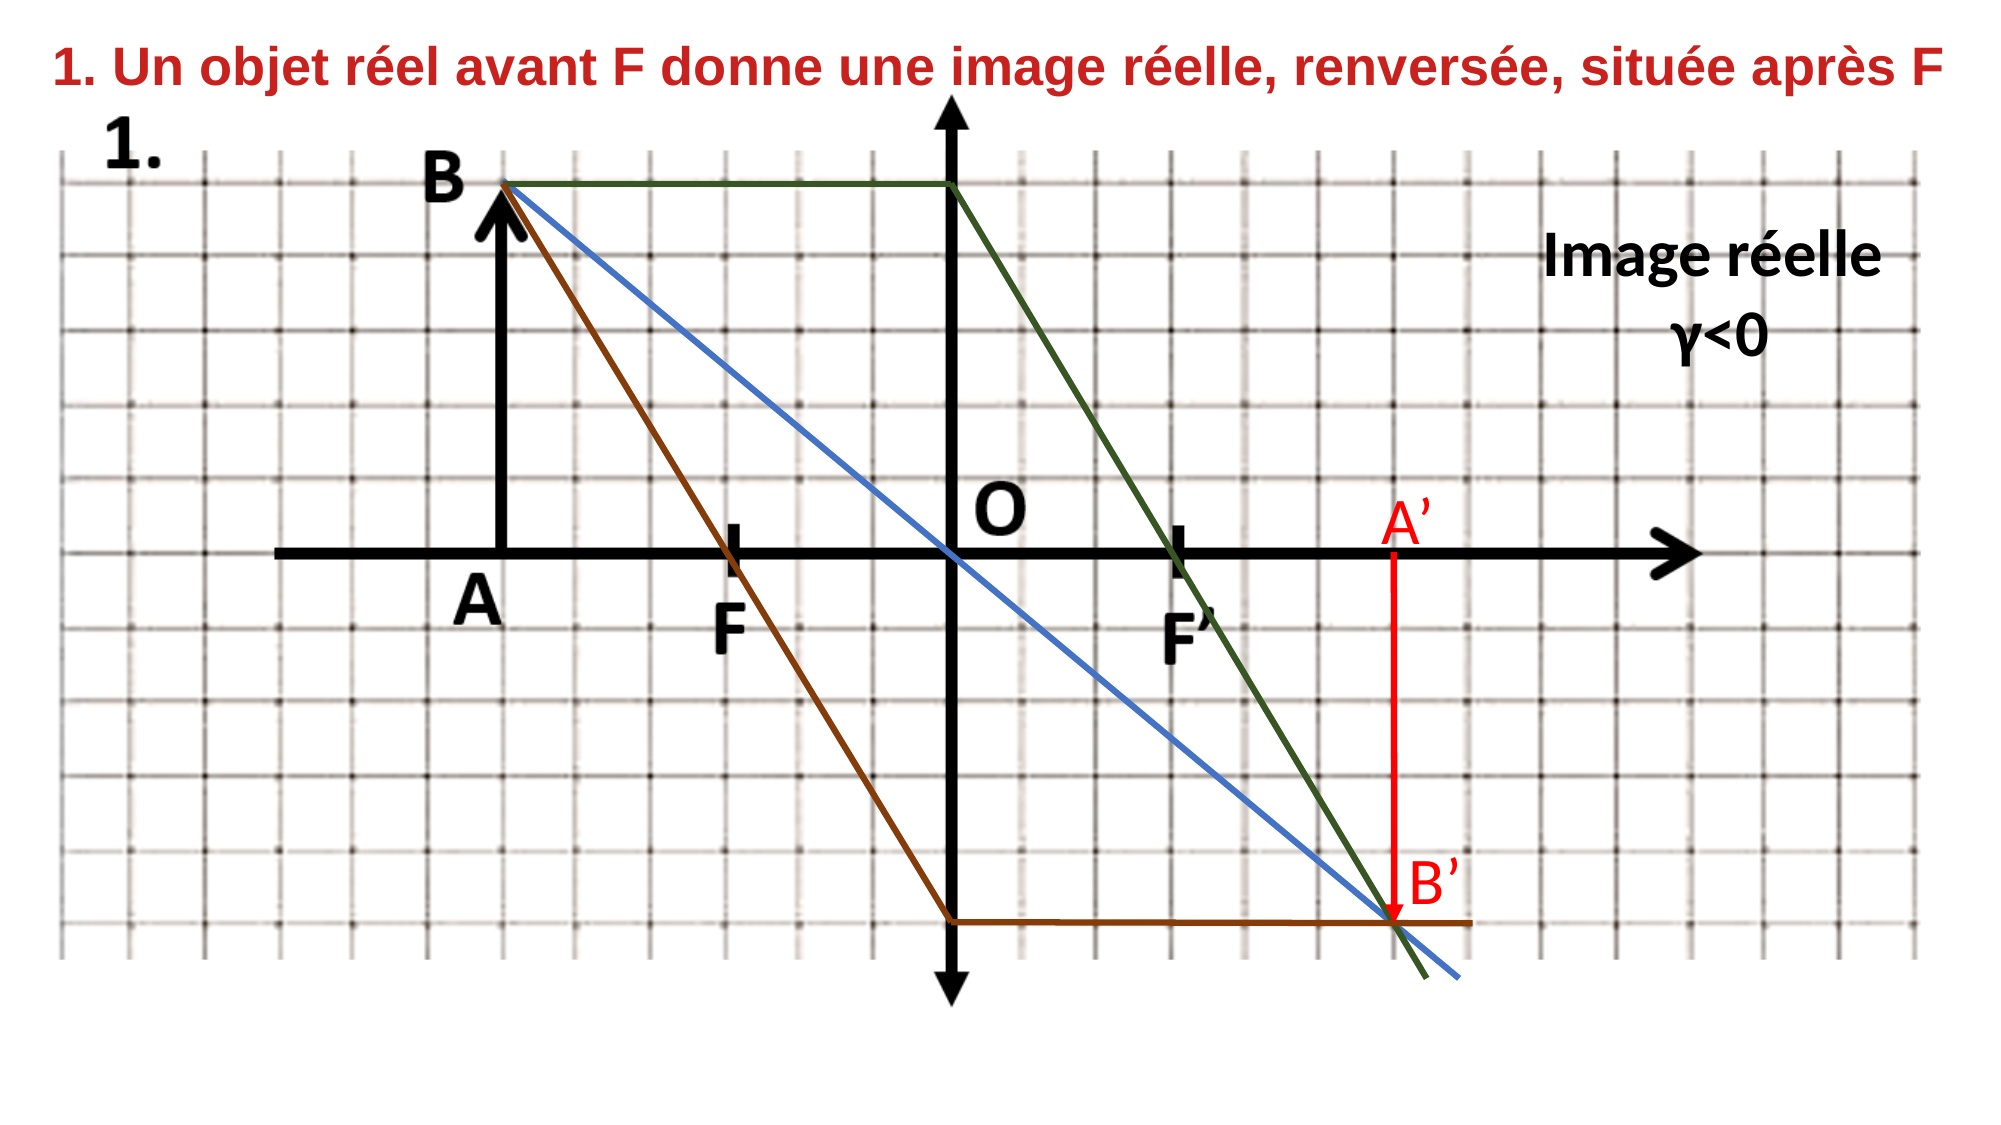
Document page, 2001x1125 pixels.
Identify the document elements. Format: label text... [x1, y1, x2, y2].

picture [46, 166, 1939, 1013]
text_box Image réelle γ<0 [1527, 202, 1914, 378]
text_box B’ [1394, 830, 1477, 925]
text_box 1. Un objet réel avant F donne une image réelle, renversée, située après F [37, 29, 1979, 166]
text_box A’ [1366, 470, 1450, 565]
